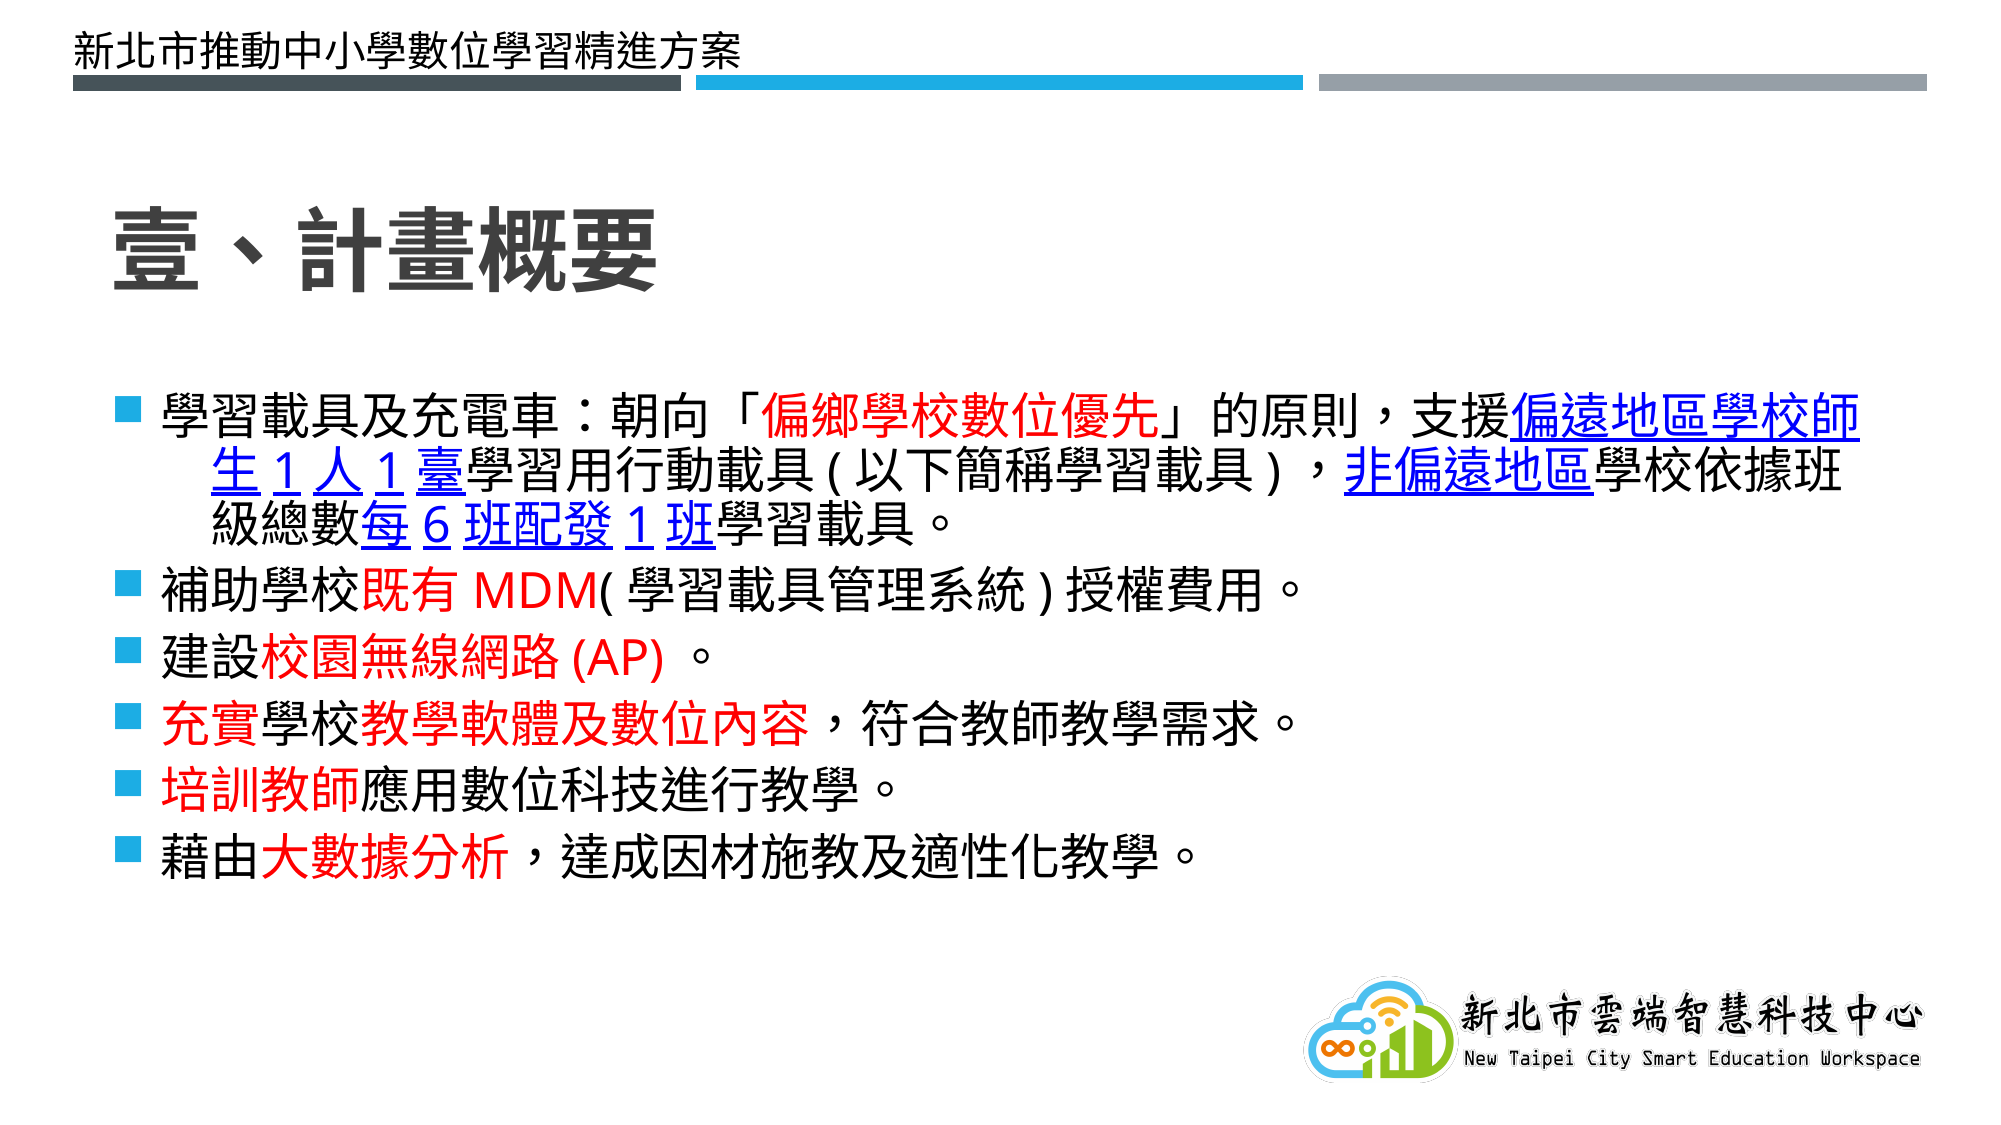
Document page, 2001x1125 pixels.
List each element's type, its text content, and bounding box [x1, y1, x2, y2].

list 學習載具及充電車：朝向「偏鄉學校數位優先」的原則，支援偏遠地區學校師生1人1臺學習用行動載具(以下簡稱學習載具)，非偏遠地區學校依據班級總數每6班配發1班學習載具。 補助學校既有MDM(學習載具管理系統)授權費用。 建設校園無線網路(AP)。 充實學校教學軟體及數位內容，符合教師教學需求。 培訓教師應用數位科技進行教學。 藉由大數據分析，達成因材施教及適性化教學。 [95, 340, 1905, 937]
picture [1299, 972, 1931, 1089]
title 壹、計畫概要 [95, 115, 1905, 311]
text_box 新北市推動中小學數位學習精進方案 [59, 18, 766, 83]
